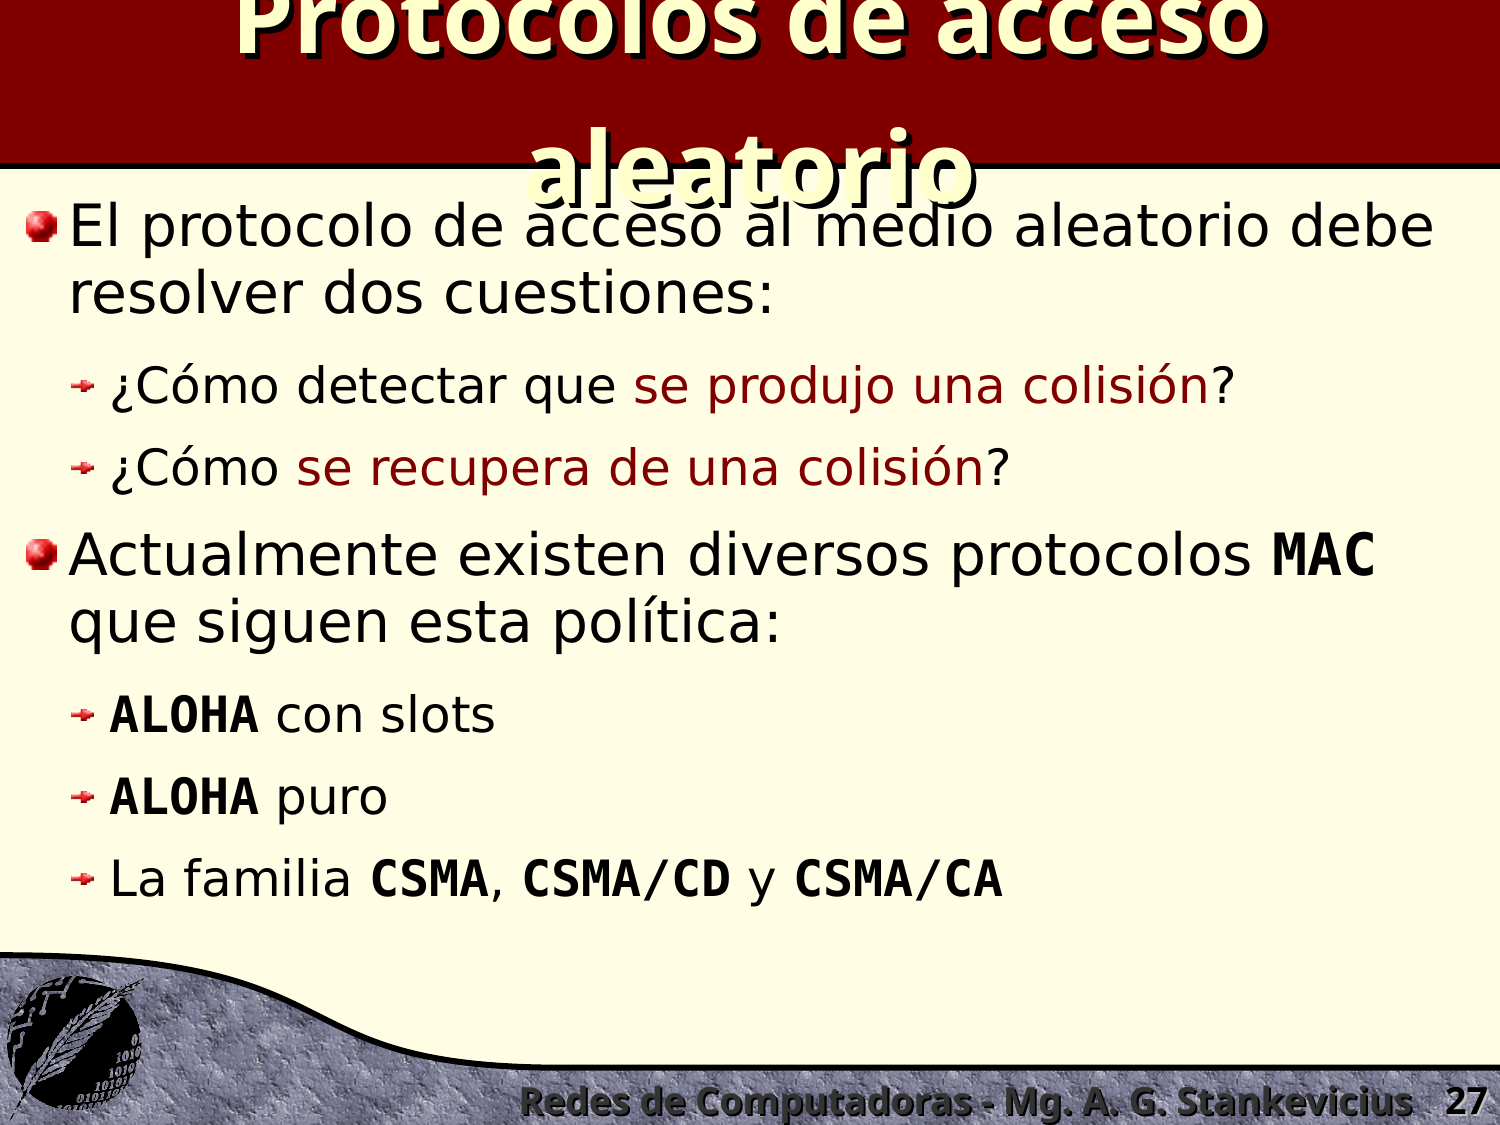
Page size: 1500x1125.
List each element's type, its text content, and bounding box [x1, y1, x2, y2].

picture [1047, 1100, 1054, 1110]
list El protocolo de acceso al medio aleatorio debe resolver dos cuestiones: ¿Cómo detectar que se produjo una colisión? ¿Cómo se recupera de una colisión? Actualmente existen diversos protocolos MAC que siguen esta política: ALOHA con slots ALOHA puro La familia CSMA, CSMA/CD y CSMA/CA [11, 192, 1486, 921]
picture [0, 959, 1500, 1125]
title Protocolos de acceso aleatorio [11, 0, 1489, 230]
picture [790, 1100, 795, 1110]
